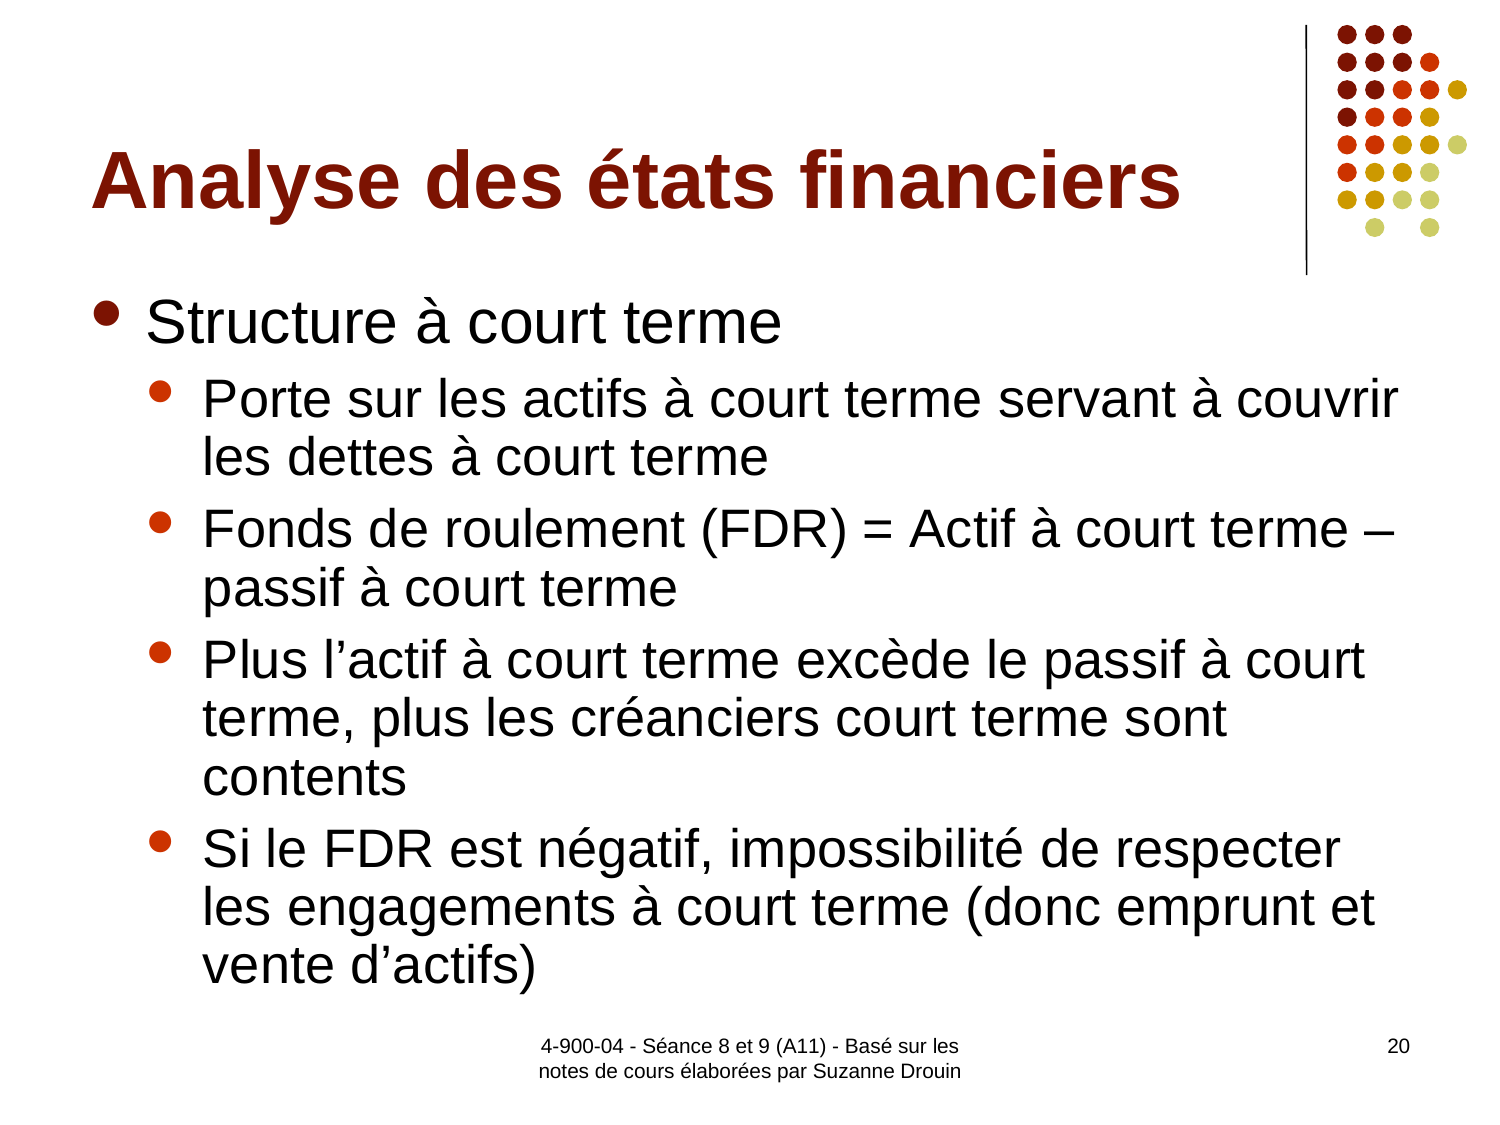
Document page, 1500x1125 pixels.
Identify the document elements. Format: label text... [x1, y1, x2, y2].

text_box 4-900-04 - Séance 8 et 9 (A11) - Basé sur les notes de cours élaborées par Suzanne Drouin [512, 1025, 988, 1101]
text_box <numéro> [1074, 1025, 1426, 1101]
text_box Analyse des états financiers [74, 20, 1313, 233]
text_box Structure à court terme Porte sur les actifs à court terme servant à couvrir les dettes à court terme Fonds de roulement (FDR) = Actif à court terme – passif à court terme Plus l’actif à court terme excède le passif à court terme, plus les créanciers court terme sont contents Si le FDR est négatif, impossibilité de respecter les engagements à court terme (donc emprunt et vente d’actifs) [75, 282, 1426, 1006]
